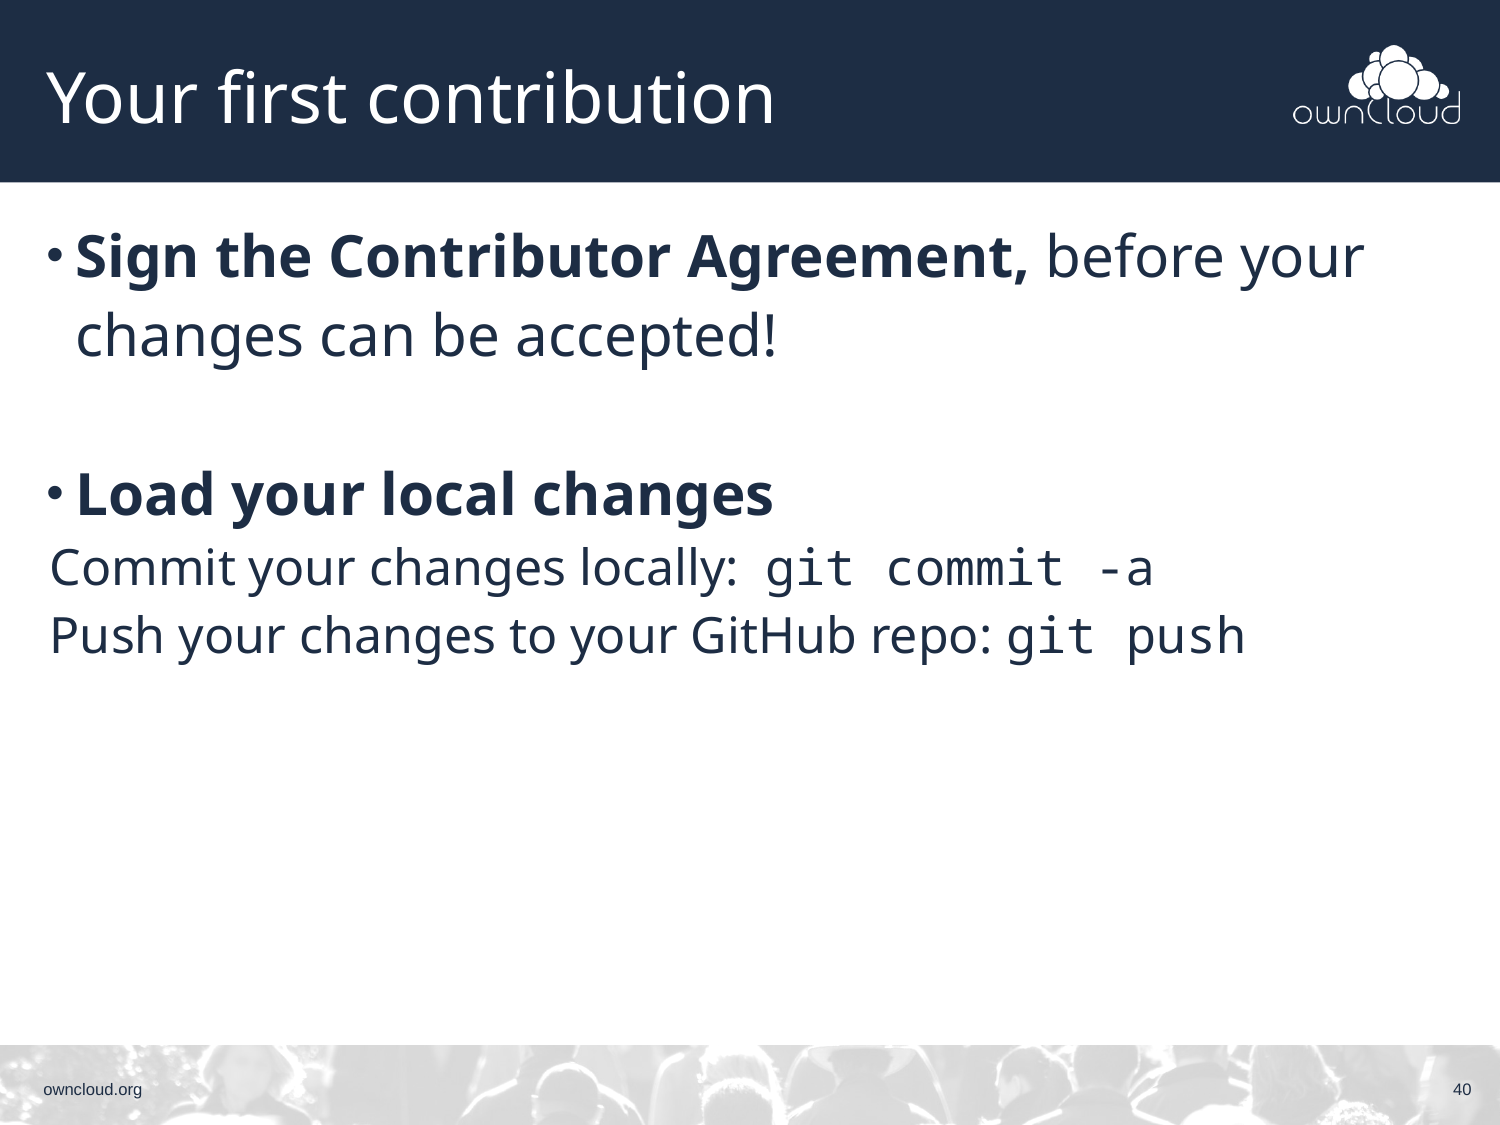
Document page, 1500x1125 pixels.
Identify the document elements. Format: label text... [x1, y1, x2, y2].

picture [0, 1045, 1500, 1125]
title Your first contribution [46, 5, 1258, 187]
picture [1293, 45, 1460, 124]
list Sign the Contributor Agreement, before your changes can be accepted! Load your local changes Commit your changes locally: git commit -a Push your changes to your GitHub repo: git push [46, 214, 1465, 1026]
